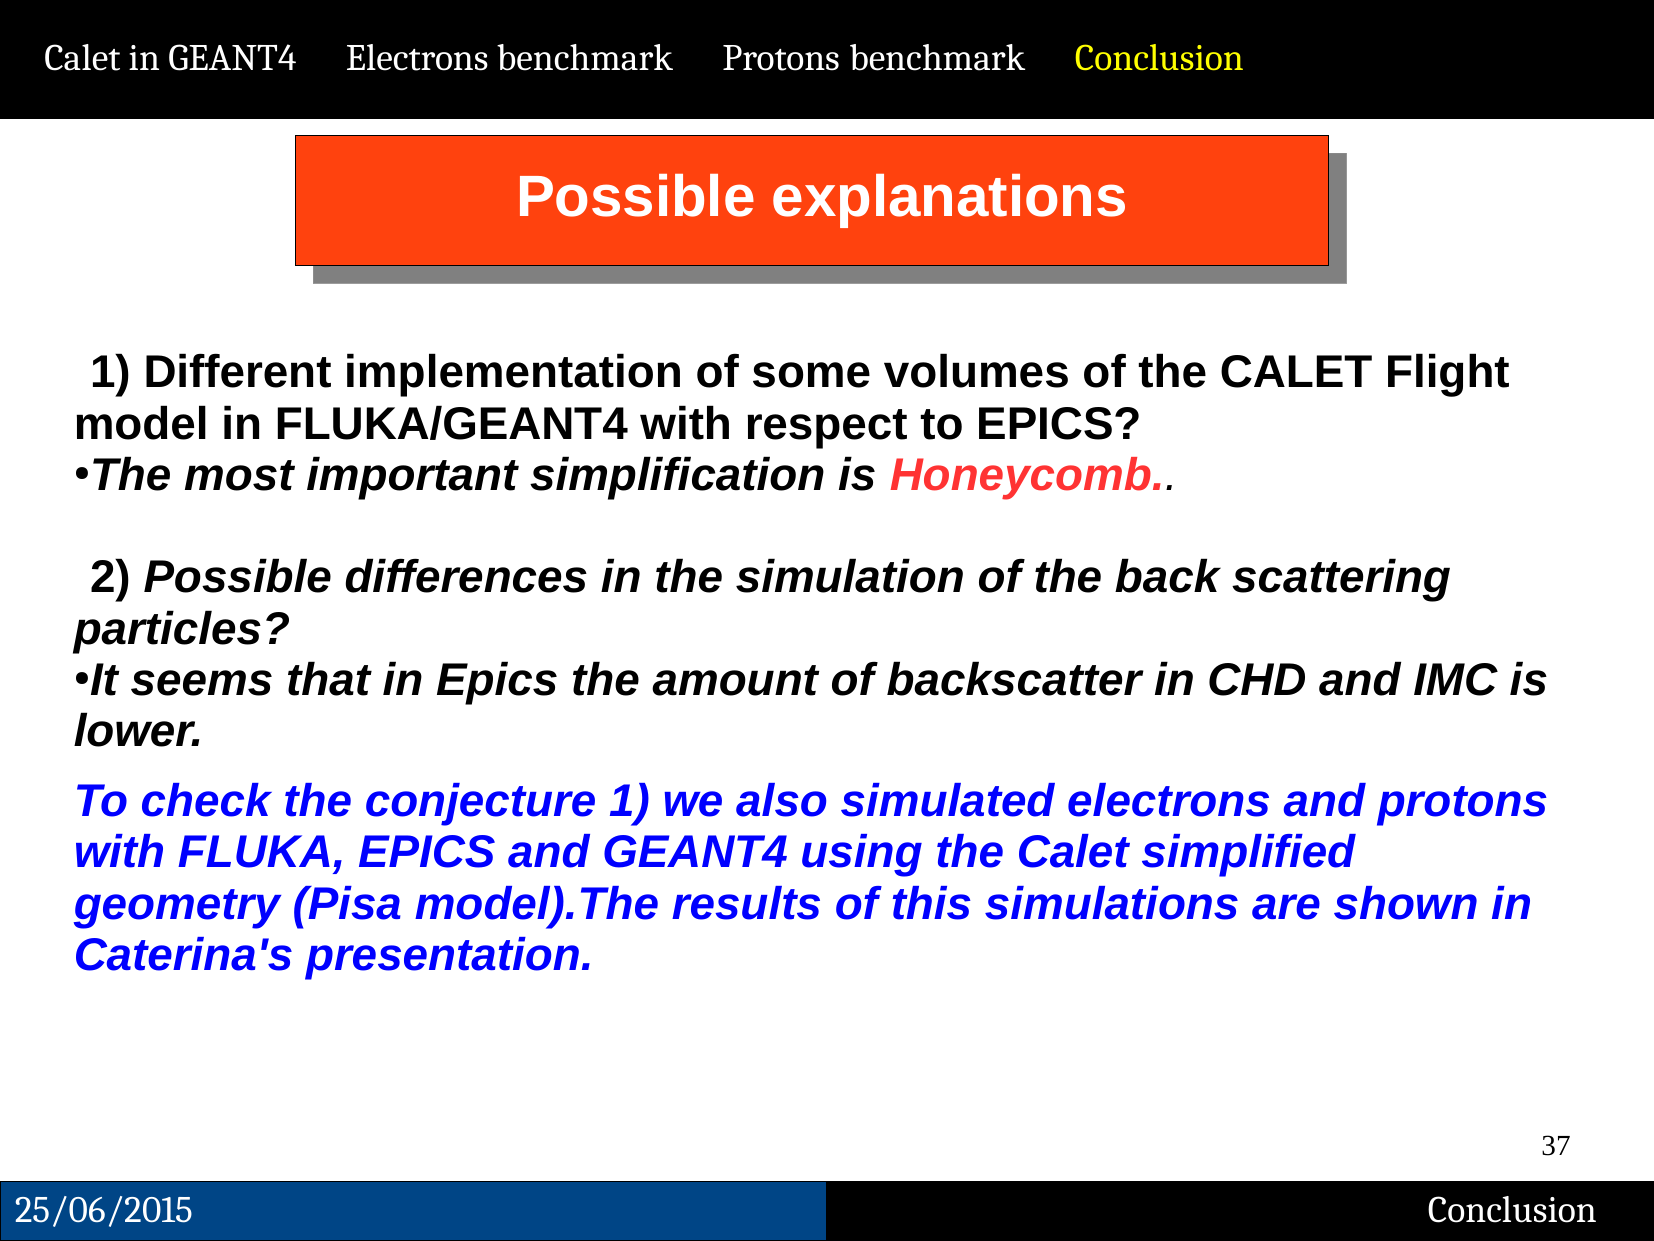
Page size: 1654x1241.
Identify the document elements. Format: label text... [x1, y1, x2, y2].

text_box [1648, 1181, 1654, 1241]
text_box [0, 1181, 1413, 1241]
text_box Possible explanations [295, 156, 1329, 237]
text_box 1) Different implementation of some volumes of the CALET Flight model in FLUKA/GEANT4 with respect to EPICS? The most important simplification is Honeycomb.. 2) Possible differences in the simulation of the back scattering particles? It seems that in Epics the amount of backscatter in CHD and IMC is lower. [59, 338, 1595, 1063]
text_box Calet in GEANT4 Electrons benchmark Protons benchmark Conclusion [29, 29, 1625, 89]
text_box [0, 0, 1654, 119]
text_box 25/06/2015 [0, 1181, 246, 1240]
text_box [295, 237, 1329, 266]
text_box Conclusion [1413, 1181, 1648, 1241]
text_box [295, 135, 1329, 156]
text_box To check the conjecture 1) we also simulated electrons and protons with FLUKA, EPICS and GEANT4 using the Calet simplified geometry (Pisa model).The results of this simulations are shown in Caterina's presentation. [59, 767, 1565, 1034]
